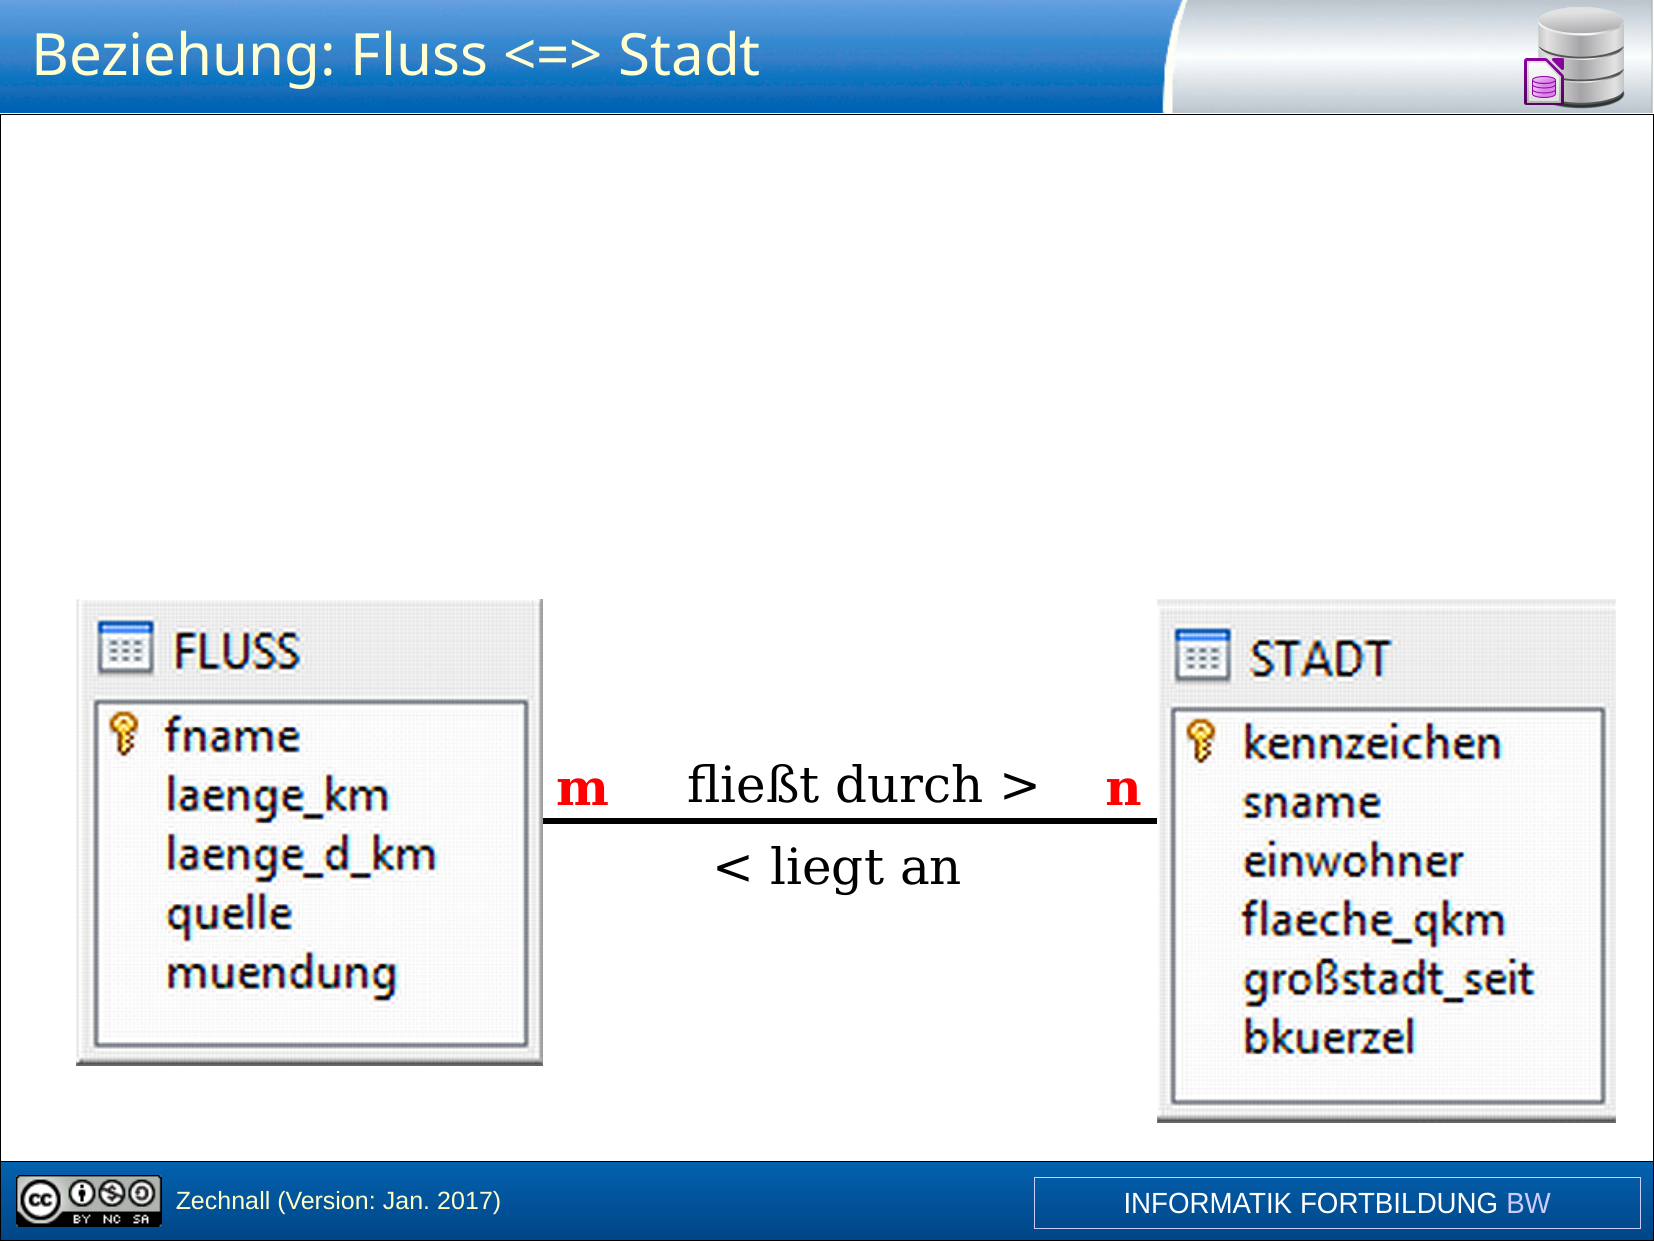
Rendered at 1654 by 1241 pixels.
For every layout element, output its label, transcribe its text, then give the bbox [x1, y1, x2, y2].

text_box n [1105, 758, 1142, 818]
picture [0, 0, 1654, 113]
picture [1157, 599, 1616, 1123]
picture [76, 599, 543, 1066]
title Beziehung: Fluss <=> Stadt [31, 14, 1151, 92]
text_box fließt durch > [687, 755, 1044, 815]
picture [16, 1175, 162, 1227]
text_box < liegt an [712, 837, 963, 896]
text_box m [556, 758, 610, 818]
